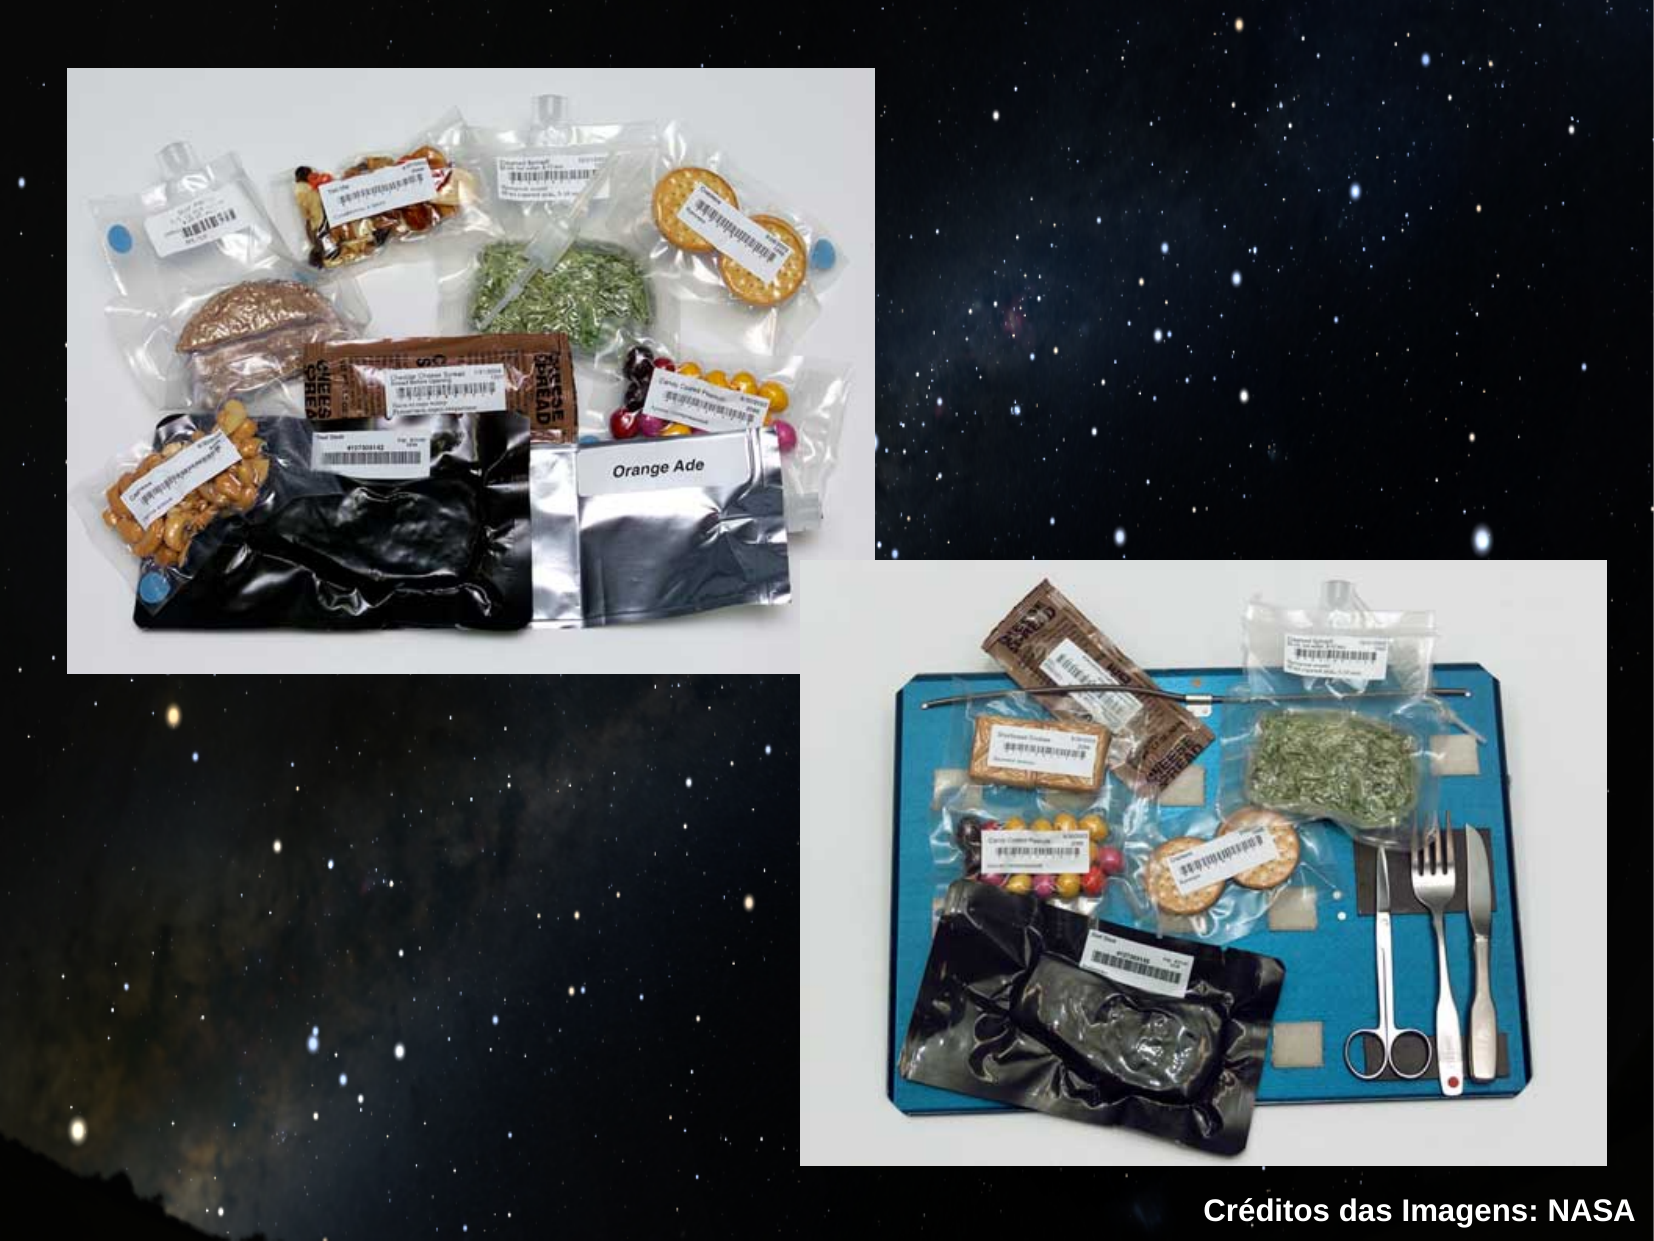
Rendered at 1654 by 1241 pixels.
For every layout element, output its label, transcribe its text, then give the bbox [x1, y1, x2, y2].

text_box Créditos das Imagens: NASA [0, 1193, 1637, 1241]
picture [0, 0, 1654, 1241]
